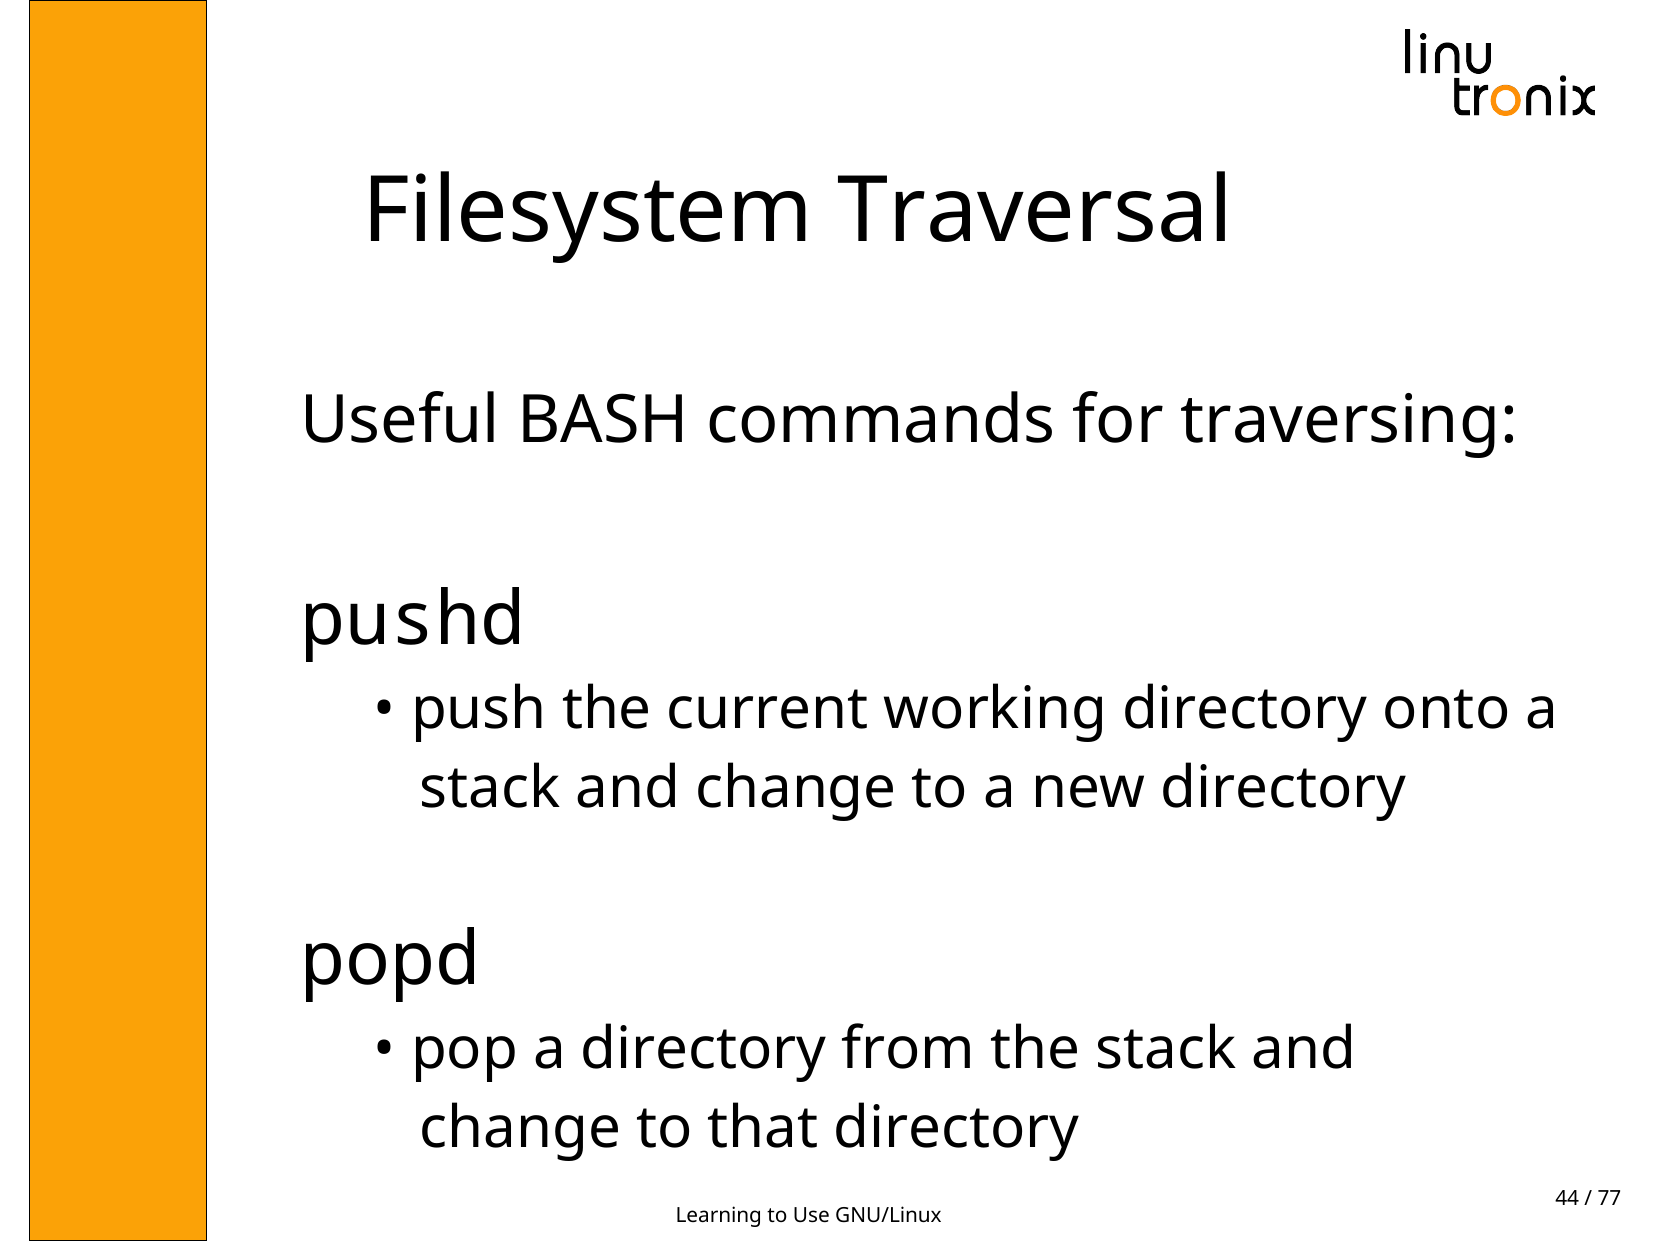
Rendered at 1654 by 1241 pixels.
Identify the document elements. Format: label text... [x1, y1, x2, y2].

text_box Useful BASH commands for traversing: pushd • push the current working directory onto a stack and change to a new directory popd • pop a directory from the stack and change to that directory [300, 370, 1644, 1095]
text_box Filesystem Traversal [362, 143, 1292, 263]
picture [1405, 29, 1595, 116]
